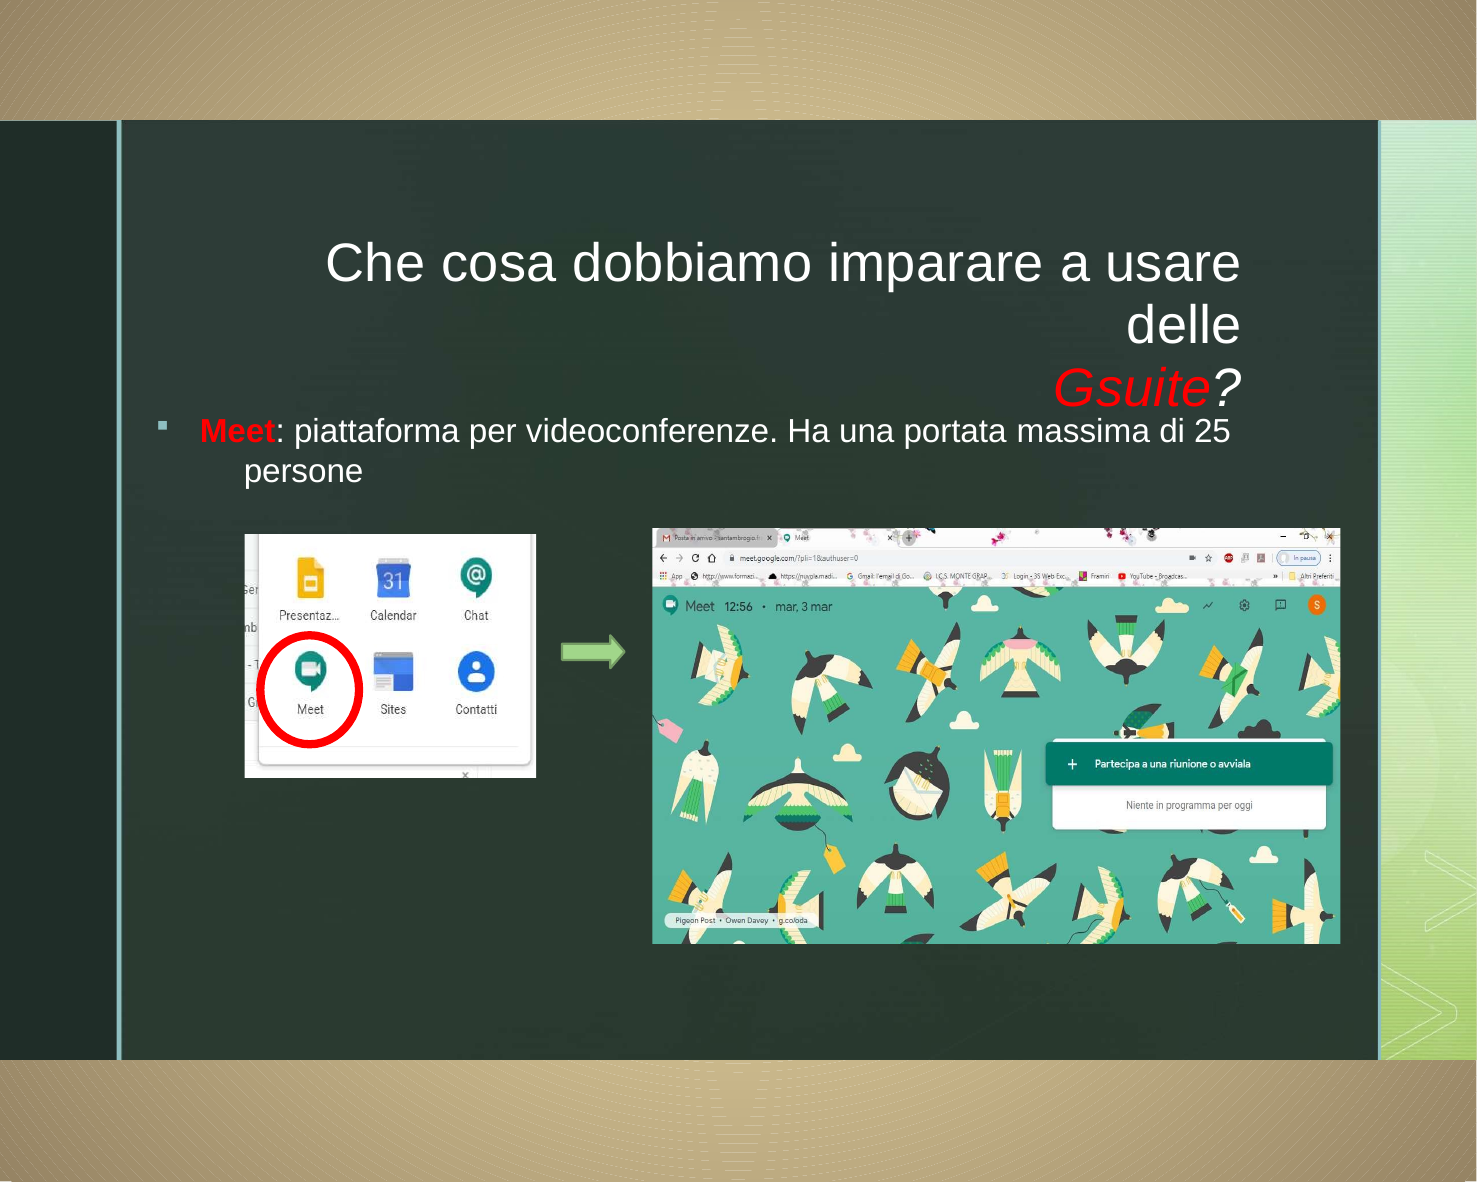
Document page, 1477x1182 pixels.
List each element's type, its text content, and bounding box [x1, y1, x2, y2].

text_box [653, 528, 1340, 943]
title Che cosa dobbiamo imparare a usare delle Gsuite? [325, 227, 1329, 419]
text_box Meet: piattaforma per videoconferenze. Ha una portata massima di 25 persone [152, 407, 1271, 491]
text_box [245, 535, 536, 777]
text_box [564, 641, 622, 663]
